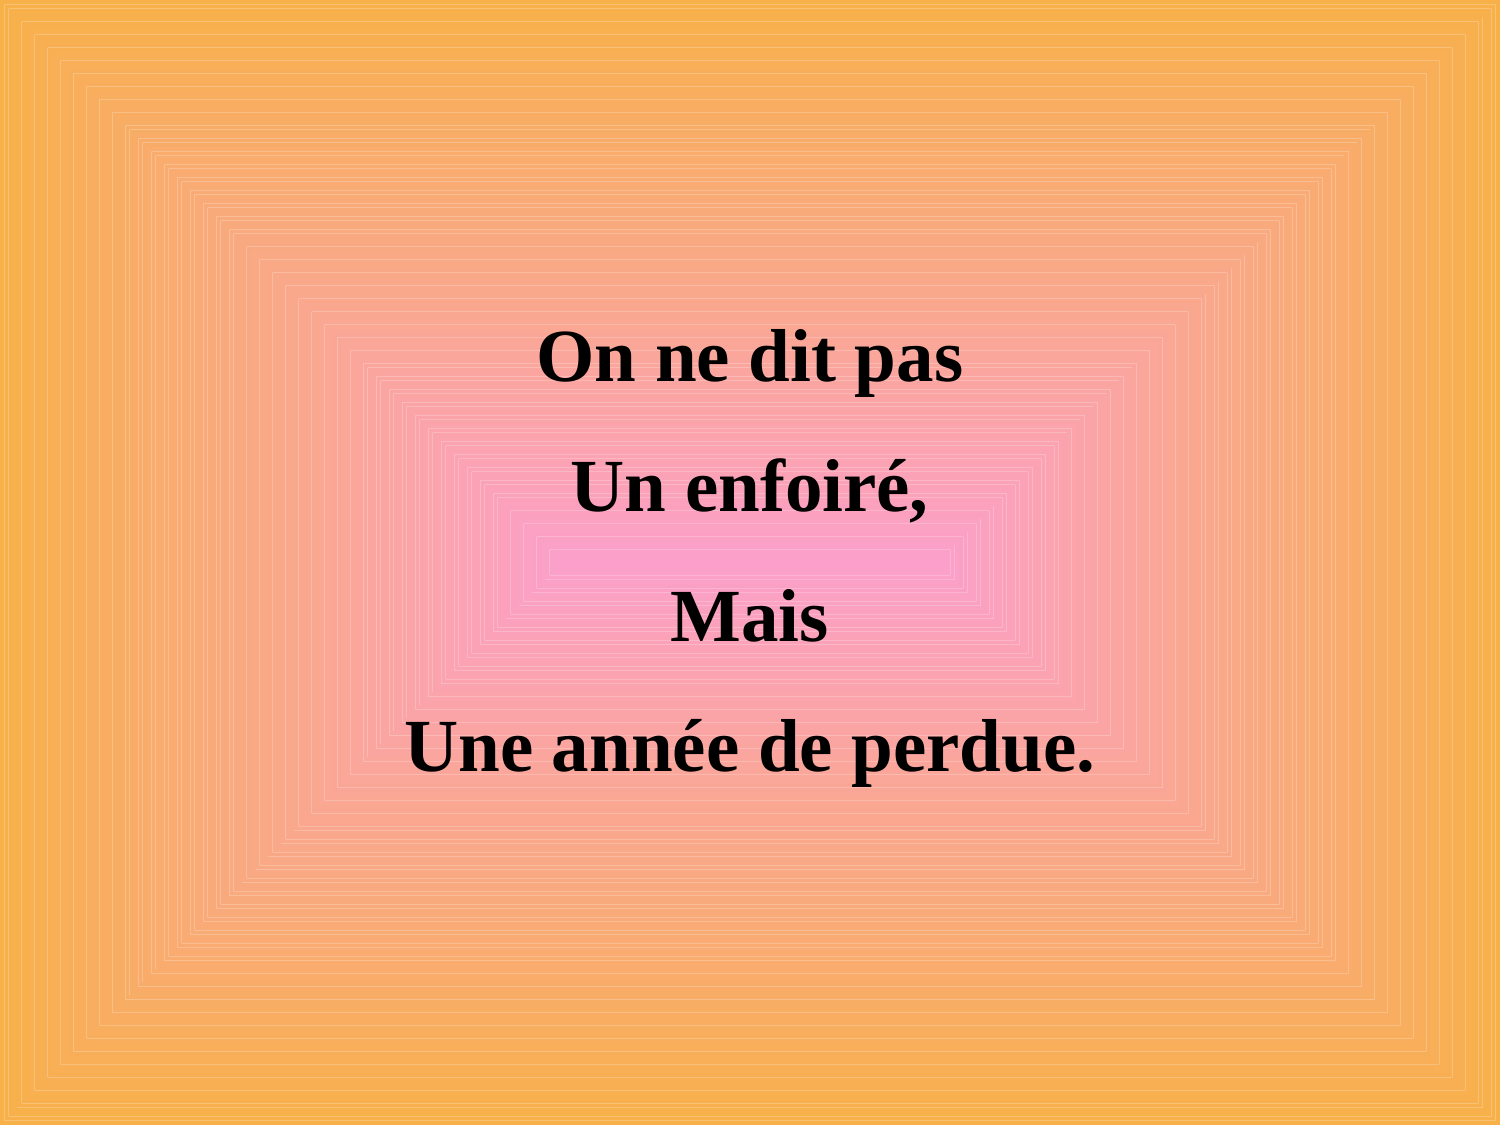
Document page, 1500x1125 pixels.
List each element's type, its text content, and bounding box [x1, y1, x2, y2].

text_box On ne dit pas Un enfoiré, Mais Une année de perdue. [389, 307, 1111, 796]
